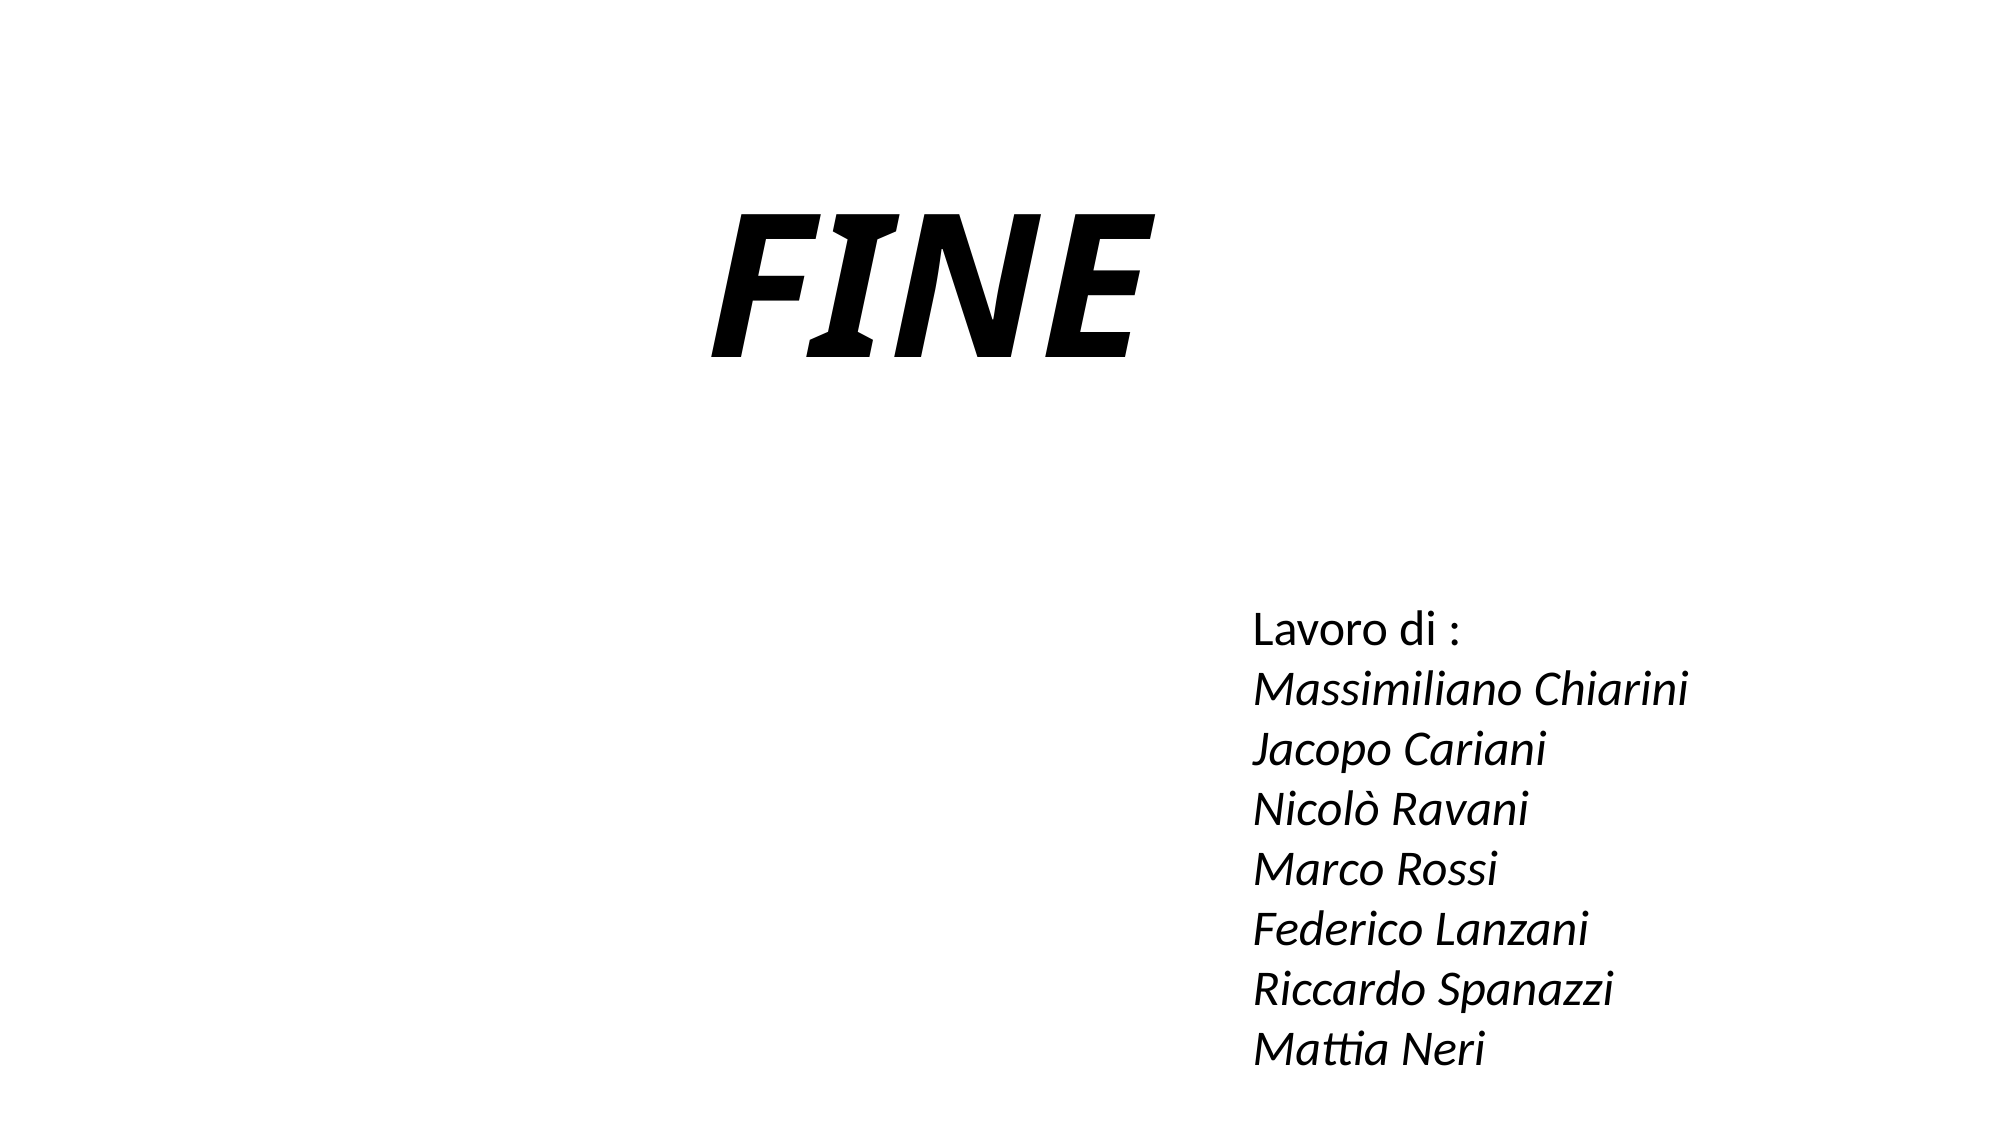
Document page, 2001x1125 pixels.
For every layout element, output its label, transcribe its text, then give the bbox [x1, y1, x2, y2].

title FINE [570, 176, 1285, 511]
text_box Lavoro di : Massimiliano Chiarini Jacopo Cariani Nicolò Ravani Marco Rossi Federico Lanzani Riccardo Spanazzi Mattia Neri [1238, 588, 1757, 1084]
